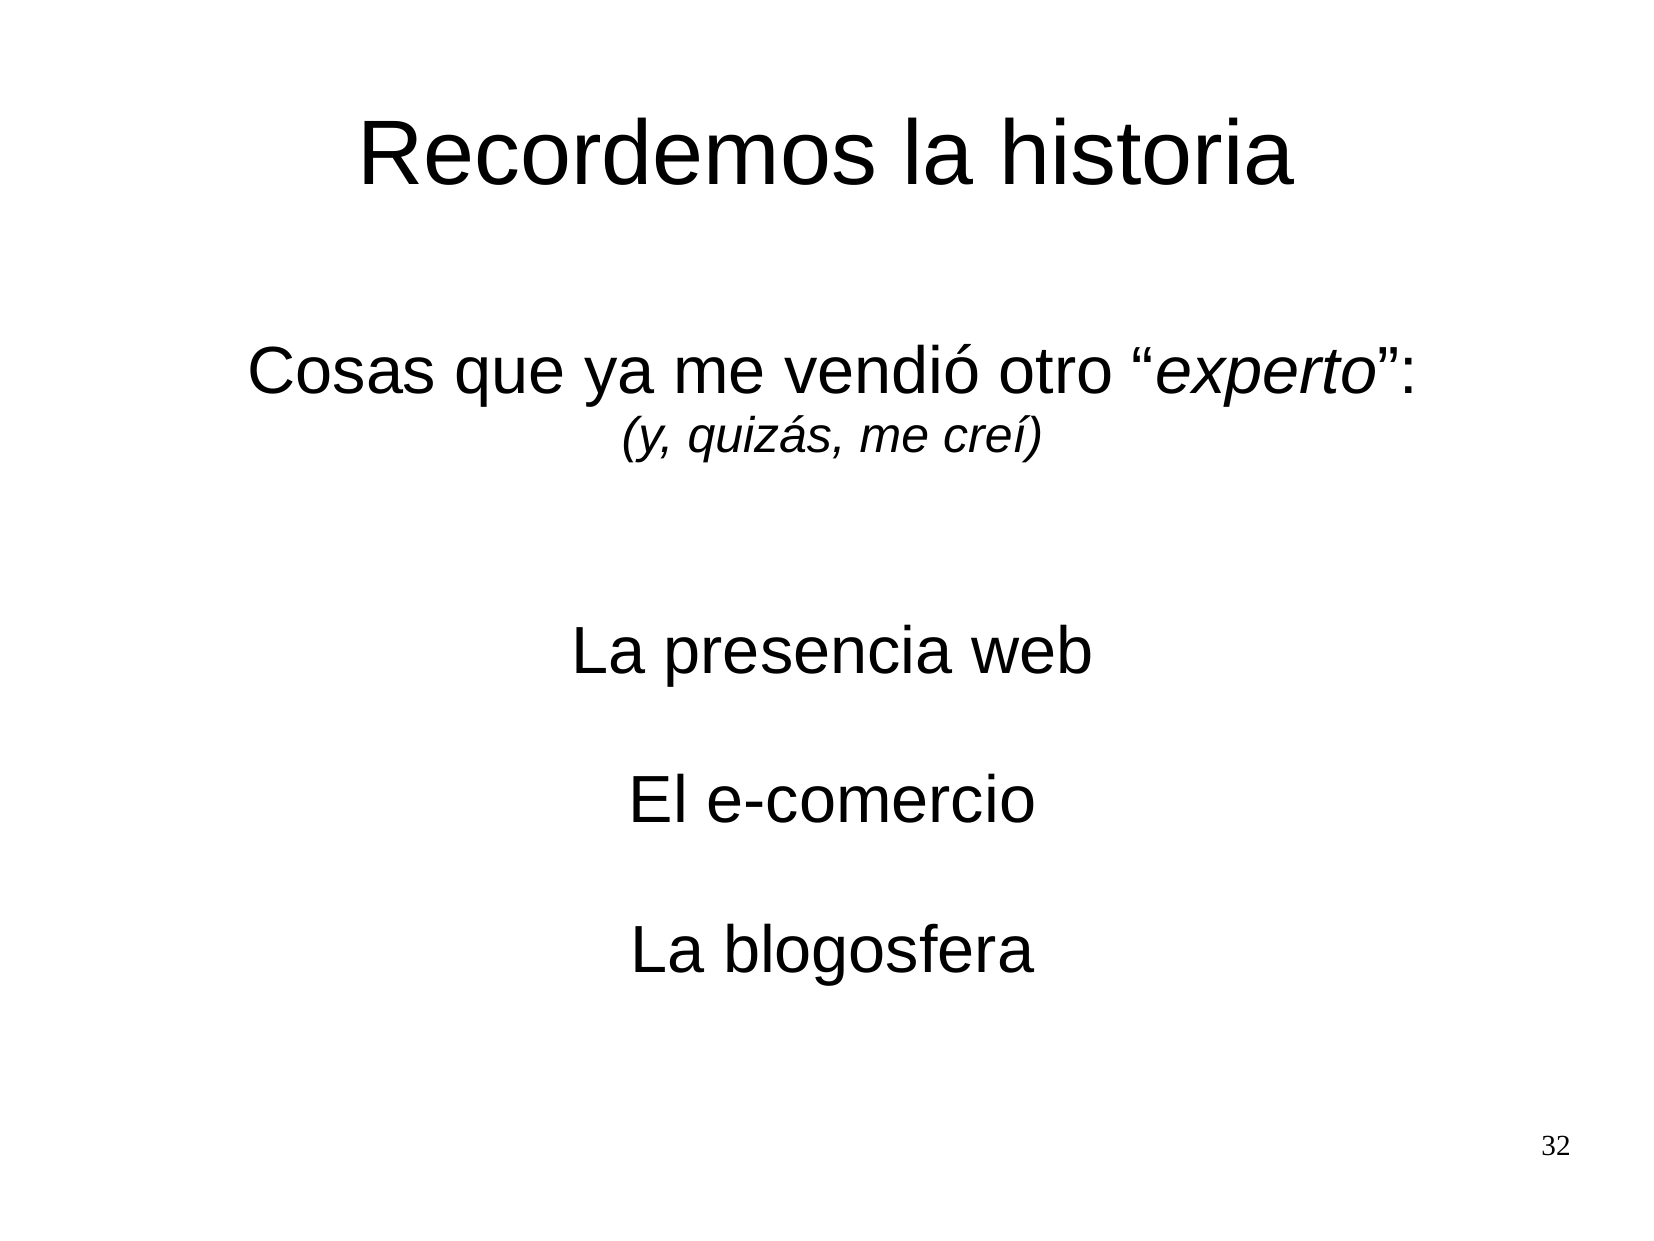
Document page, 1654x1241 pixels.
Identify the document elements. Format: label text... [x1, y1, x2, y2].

title Recordemos la historia [82, 56, 1571, 250]
subtitle Cosas que ya me vendió otro “experto”: (y, quizás, me creí) La presencia web El e-comercio La blogosfera [88, 295, 1577, 1099]
